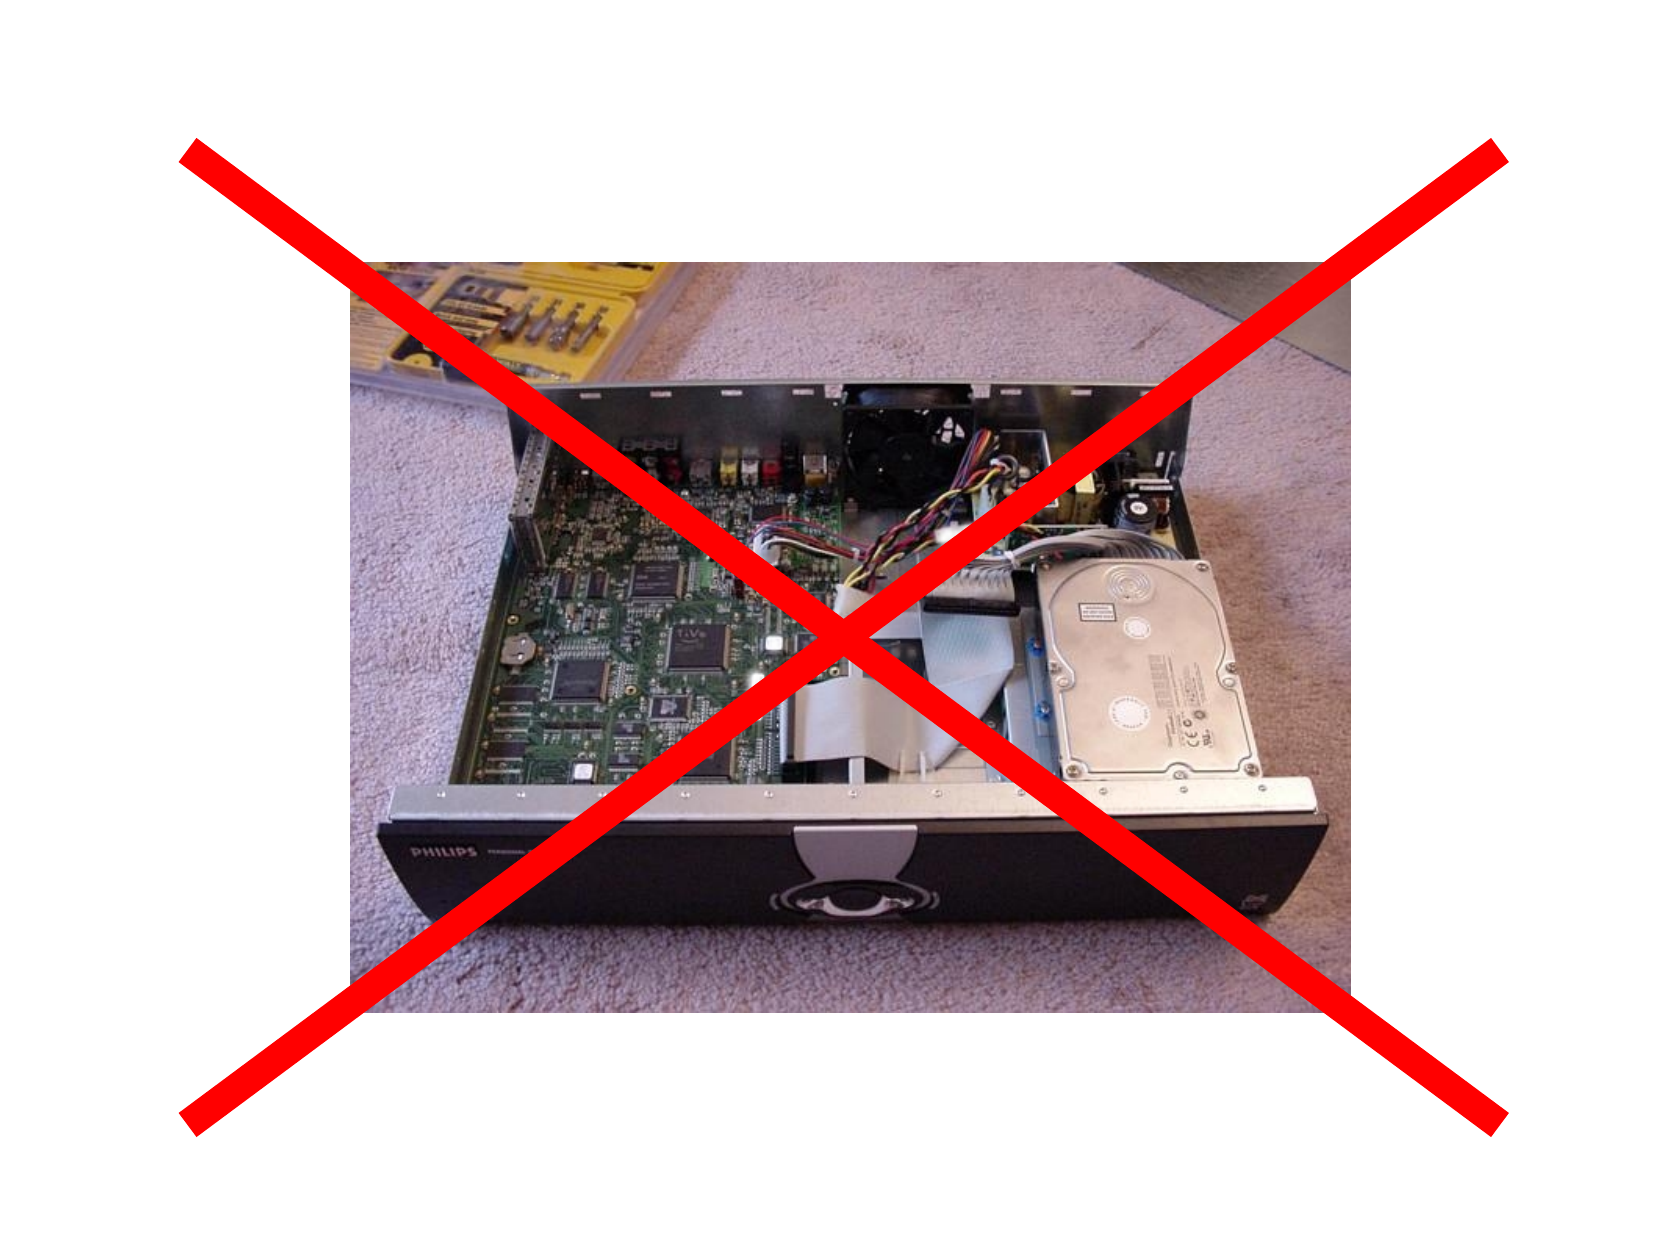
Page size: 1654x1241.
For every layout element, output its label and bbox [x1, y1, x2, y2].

picture [365, 262, 1322, 618]
picture [870, 281, 1351, 994]
picture [365, 657, 1322, 1013]
picture [350, 291, 817, 984]
